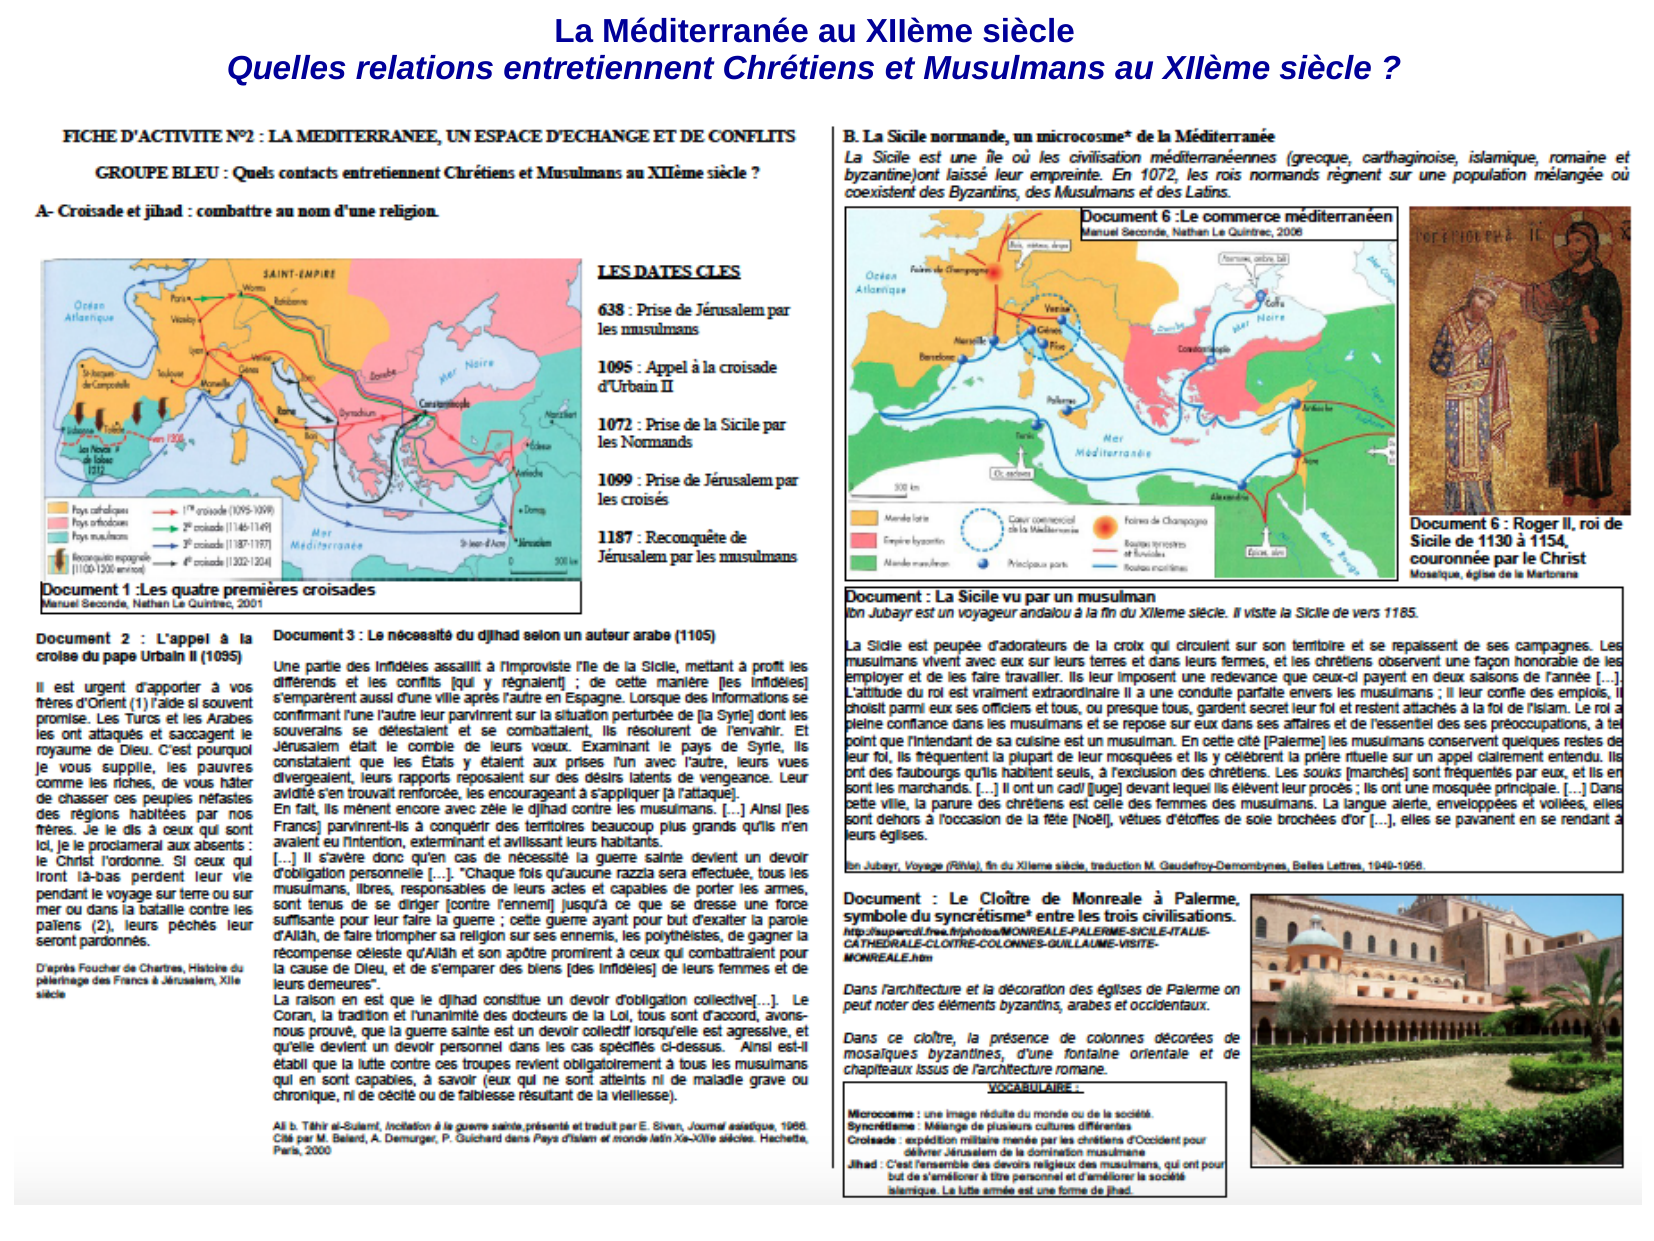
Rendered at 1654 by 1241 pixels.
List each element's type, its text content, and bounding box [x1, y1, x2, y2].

picture [14, 106, 1642, 1205]
text_box La Méditerranée au XIIème siècle Quelles relations entretiennent Chrétiens et Musulmans au XIIème siècle ? [23, 5, 1607, 106]
